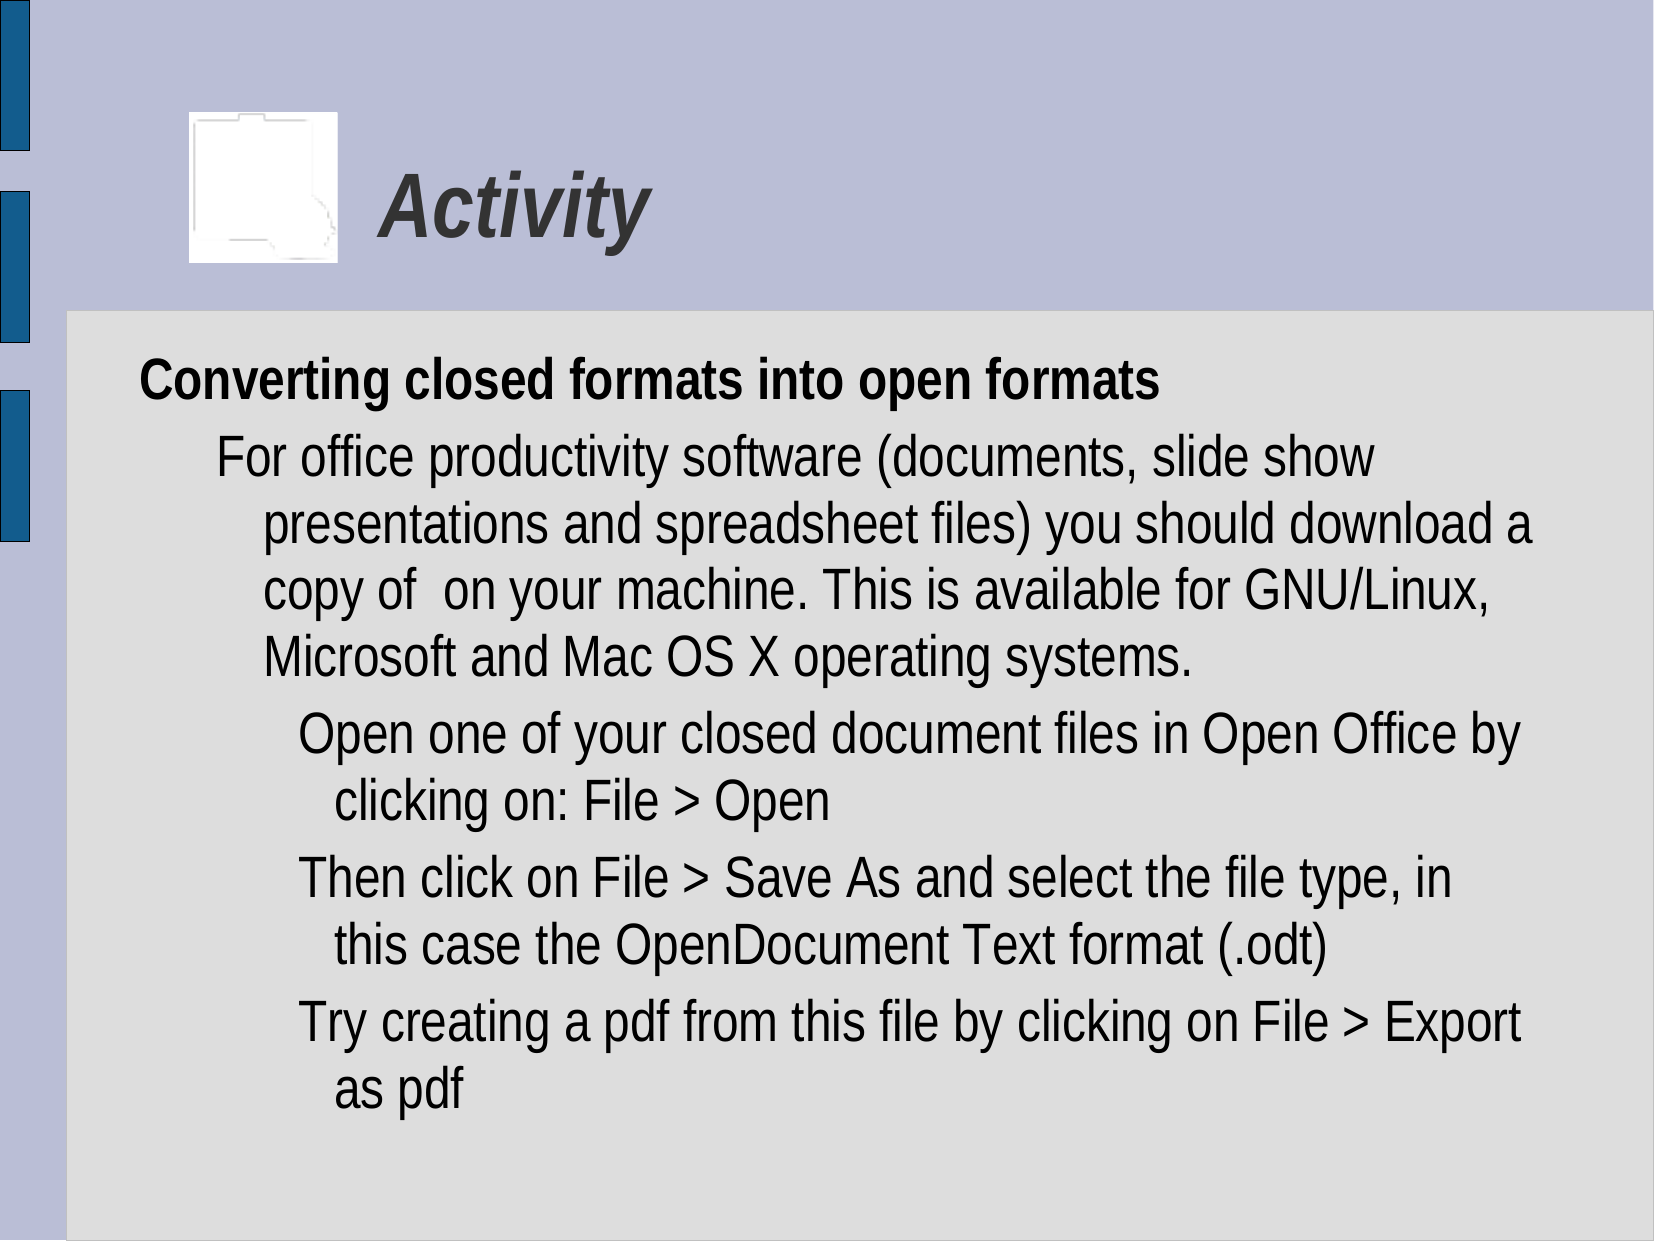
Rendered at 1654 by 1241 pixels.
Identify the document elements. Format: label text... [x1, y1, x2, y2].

list Converting closed formats into open formats For office productivity software (documents, slide show presentations and spreadsheet files) you should download a copy of on your machine. This is available for GNU/Linux, Microsoft and Mac OS X operating systems. Open one of your closed document files in Open Office by clicking on: File > Open Then click on File > Save As and select the file type, in this case the OpenDocument Text format (.odt) Try creating a pdf from this file by clicking on File > Export as pdf [121, 344, 1534, 1116]
title Activity [378, 107, 1426, 301]
picture [189, 112, 338, 263]
